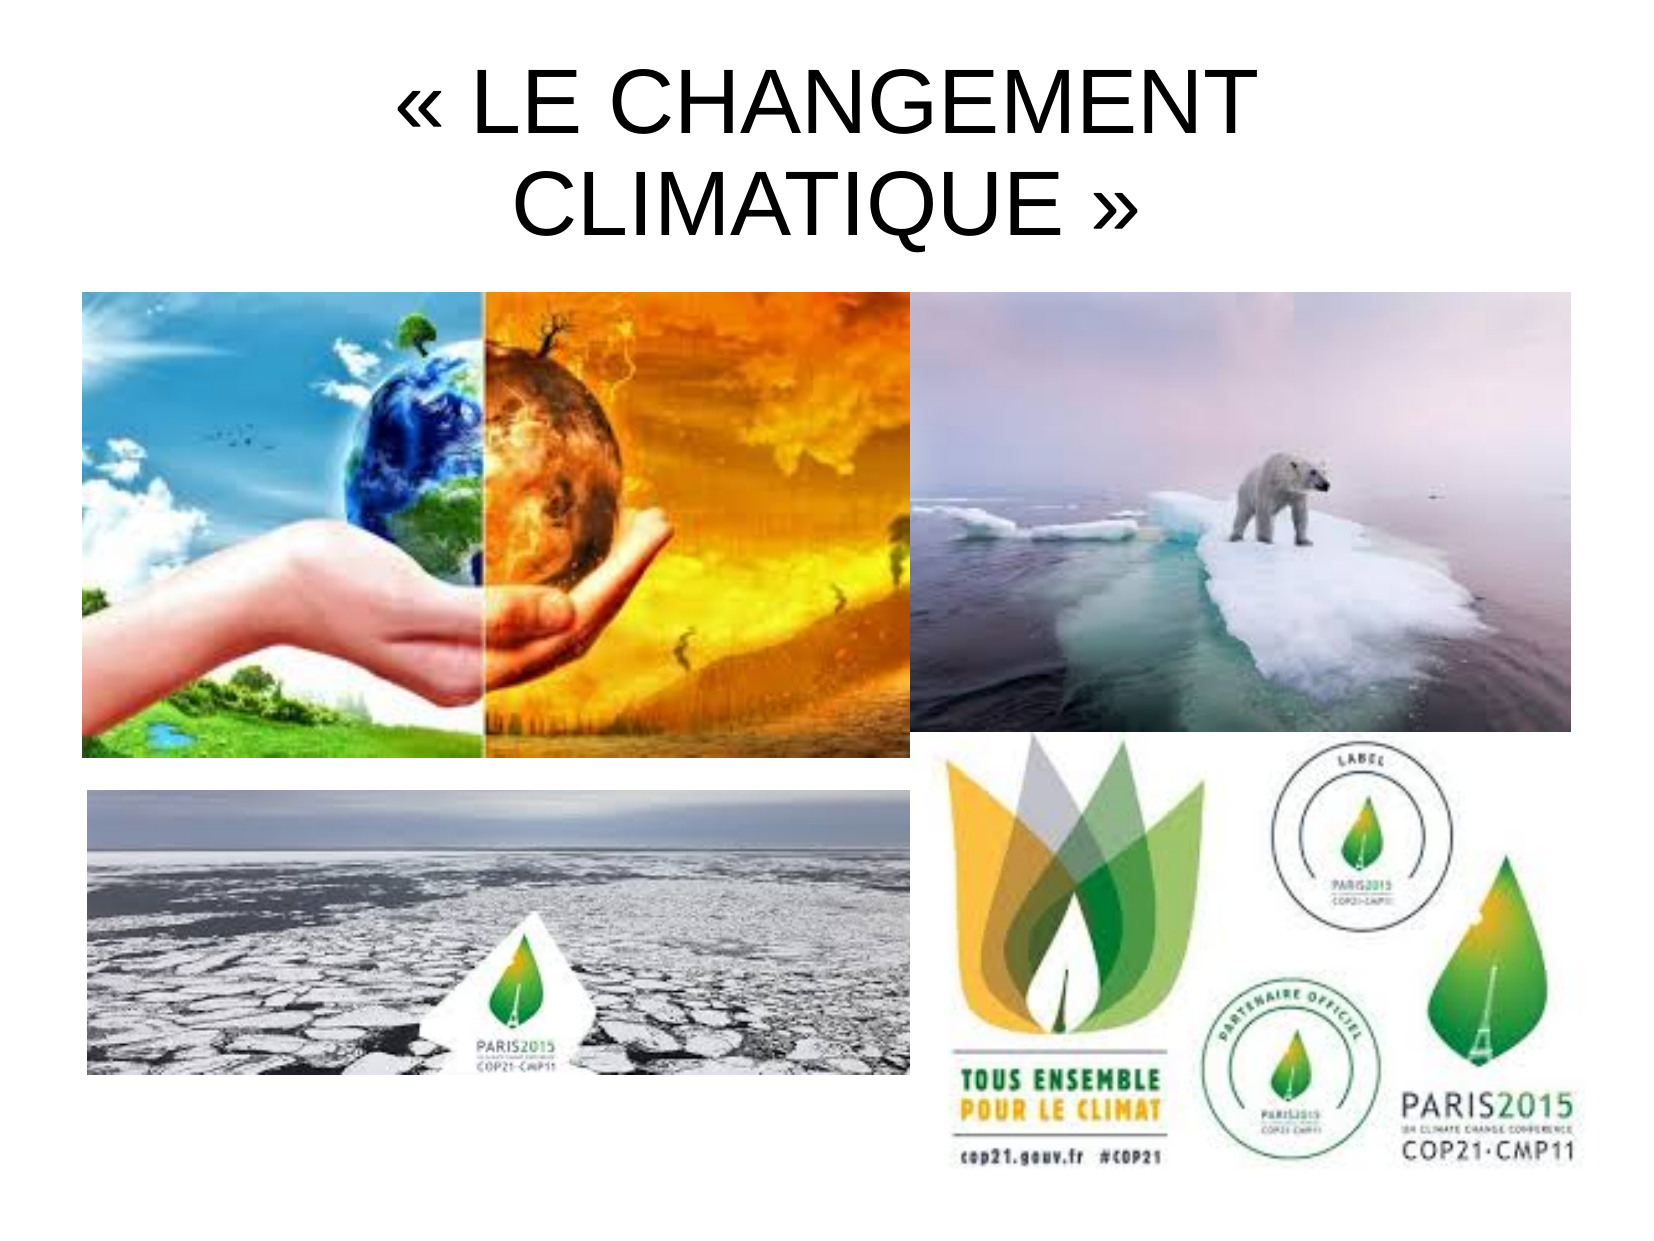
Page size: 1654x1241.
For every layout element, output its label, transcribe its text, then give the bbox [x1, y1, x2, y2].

title « LE CHANGEMENT CLIMATIQUE » [82, 49, 1571, 257]
picture [82, 292, 1595, 1184]
